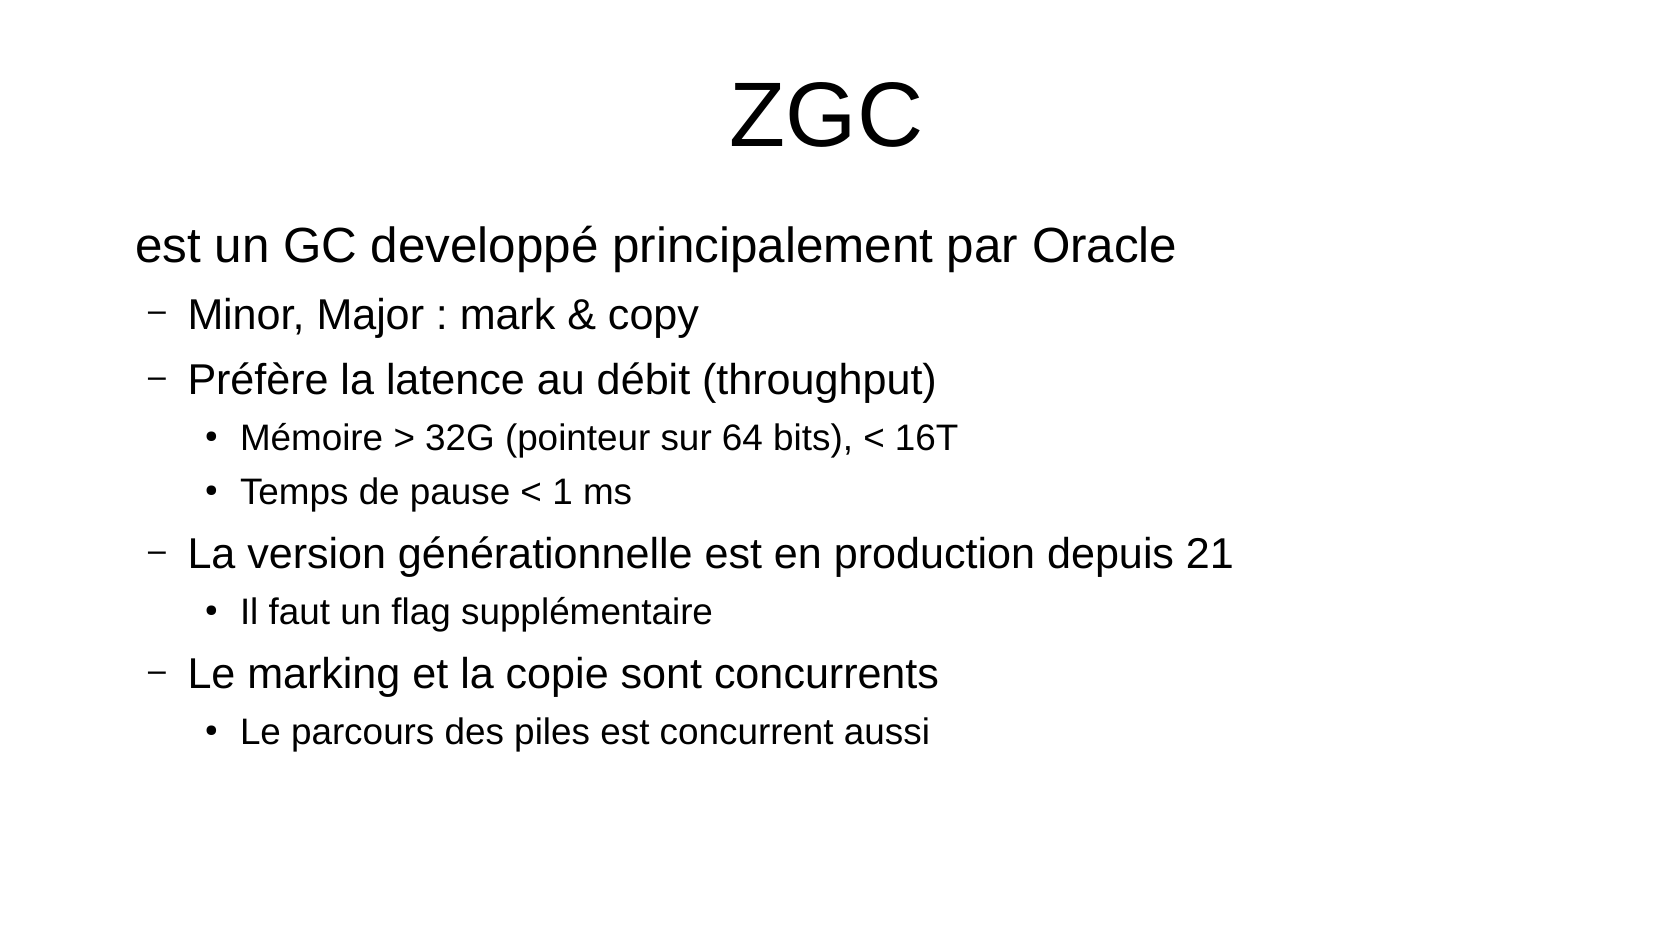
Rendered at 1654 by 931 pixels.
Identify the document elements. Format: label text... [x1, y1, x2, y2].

list est un GC developpé principalement par Oracle Minor, Major : mark & copy Préfère la latence au débit (throughput) Mémoire > 32G (pointeur sur 64 bits), < 16T Temps de pause < 1 ms La version générationnelle est en production depuis 21 Il faut un flag supplémentaire Le marking et la copie sont concurrents Le parcours des piles est concurrent aussi [82, 217, 1571, 758]
title ZGC [82, 37, 1571, 193]
